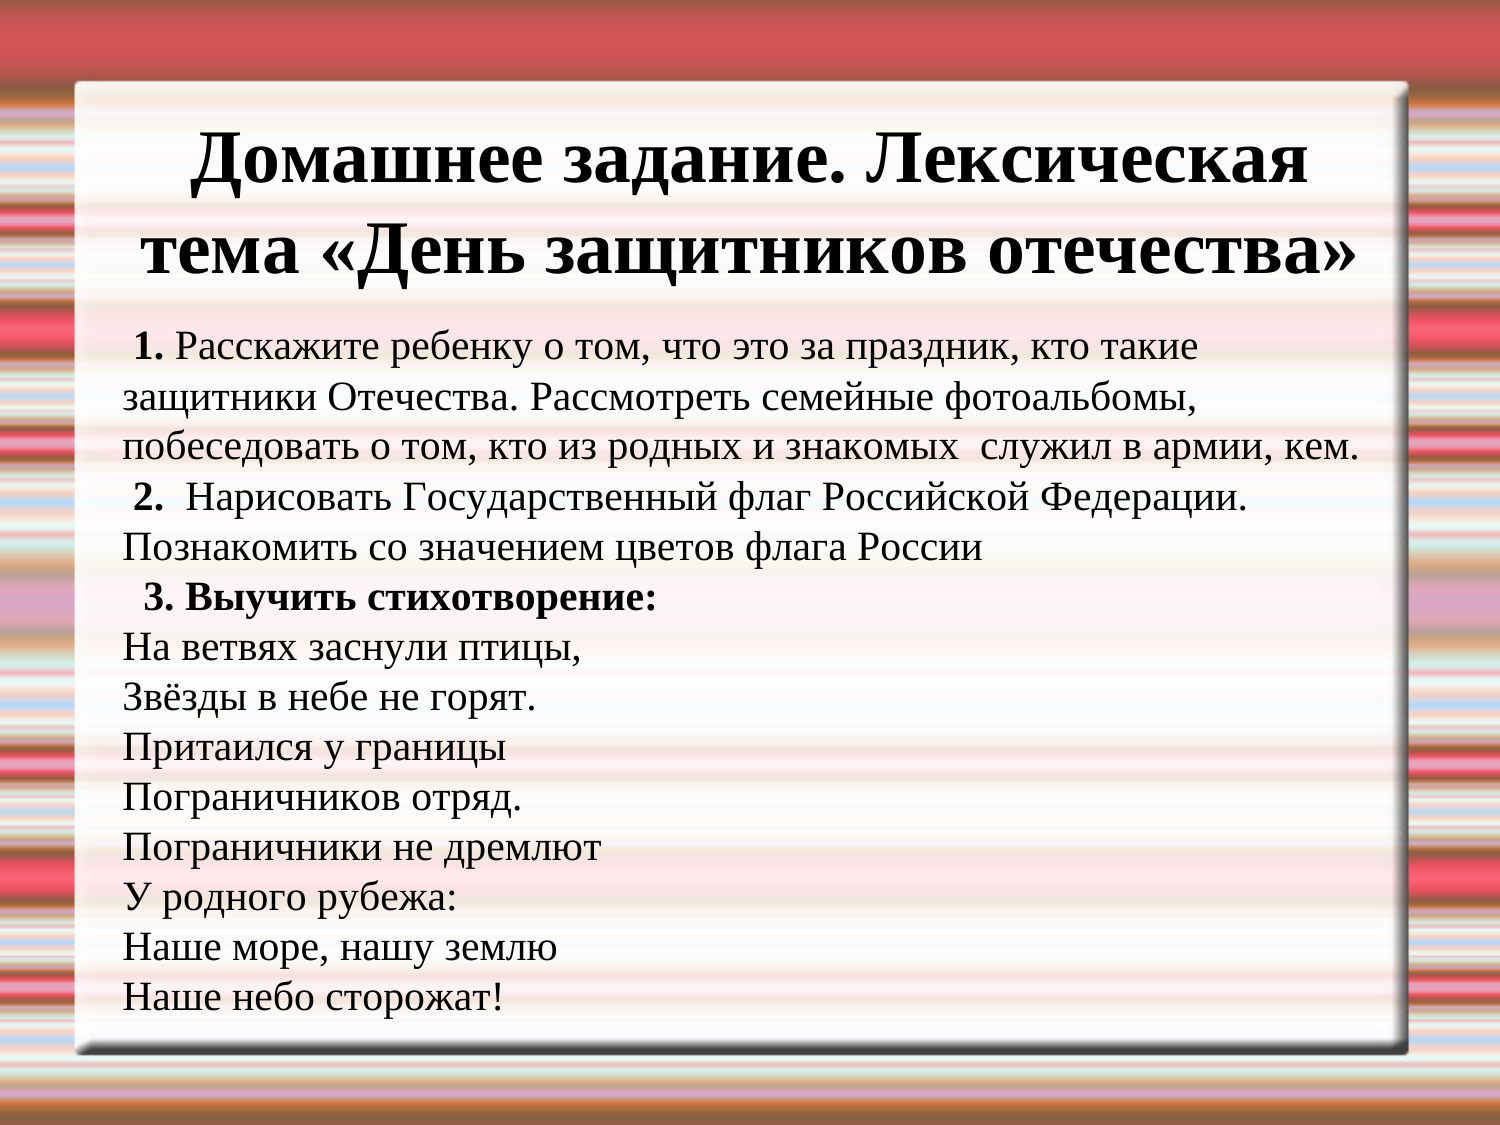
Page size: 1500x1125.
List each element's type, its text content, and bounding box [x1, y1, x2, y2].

list 1. Расскажите ребенку о том, что это за праздник, кто такие защитники Отечества. Рассмотреть семейные фотоальбомы, побеседовать о том, кто из родных и знакомых служил в армии, кем. 2. Нарисовать Государственный флаг Российской Федерации. Познакомить со значением цветов флага России 3. Выучить стихотворение: На ветвях заснули птицы, Звёзды в небе не горят. Притаился у границы Пограничников отряд. Пограничники не дремлют У родного рубежа: Наше море, нашу землю Наше небо сторожат! [122, 318, 1376, 1027]
title Домашнее задание. Лексическая тема «День защитников отечества» [110, 104, 1392, 292]
